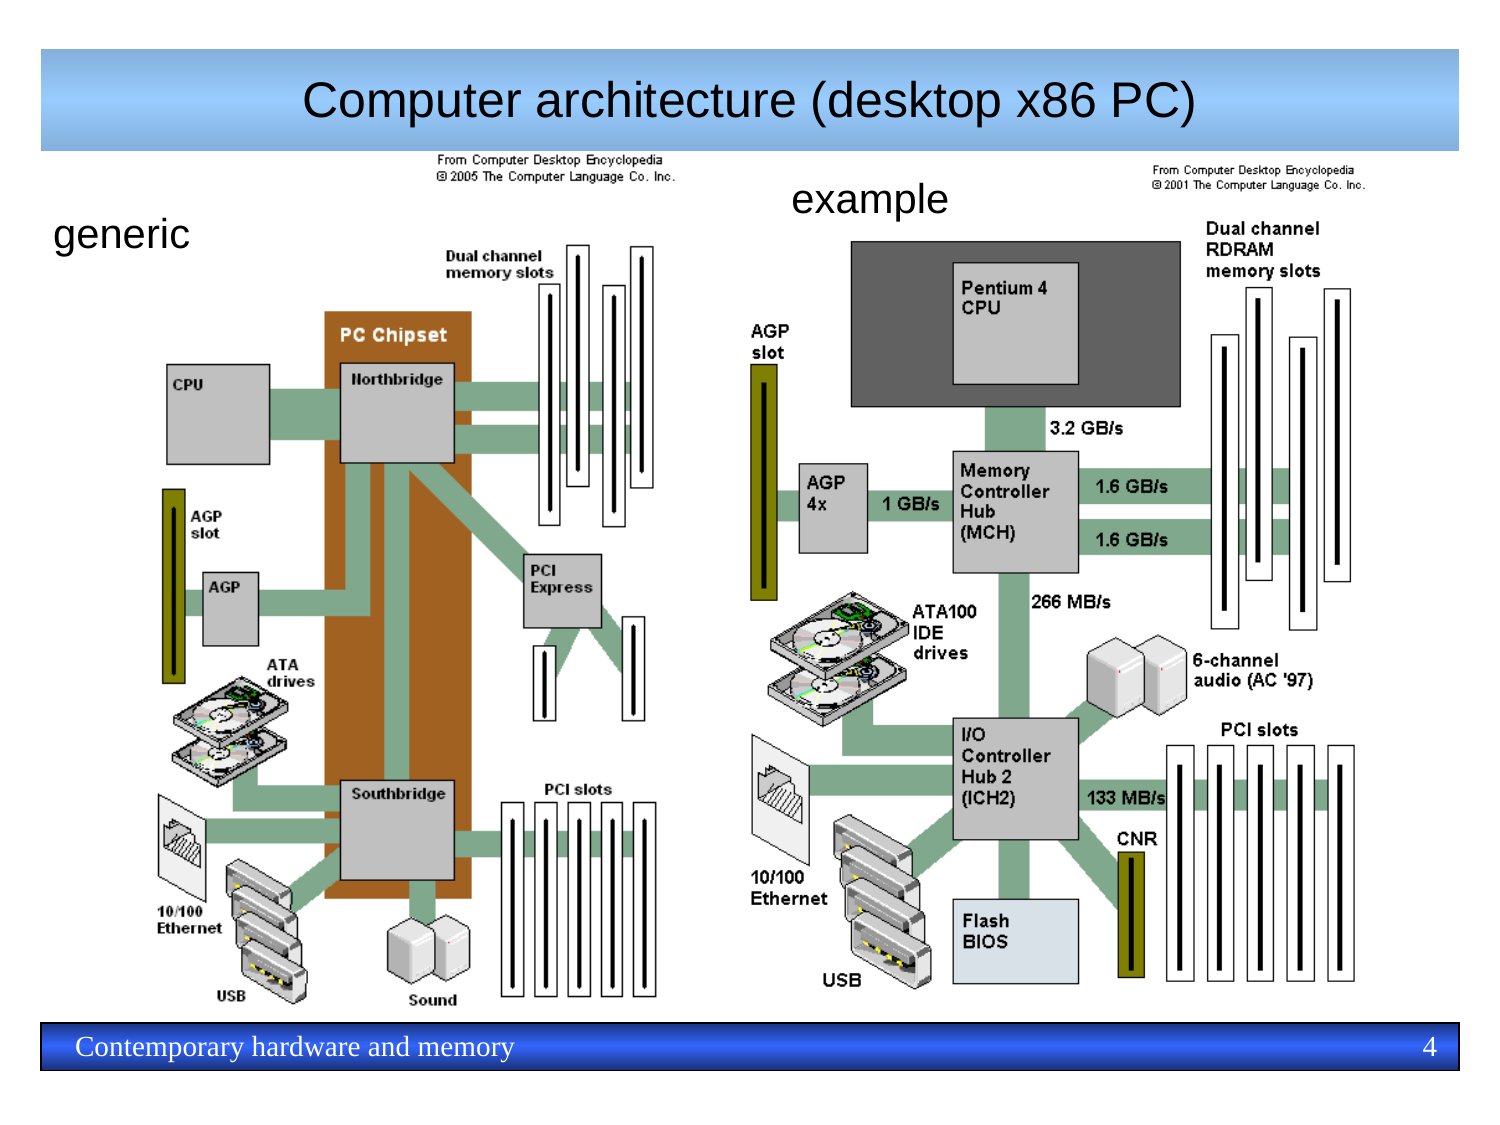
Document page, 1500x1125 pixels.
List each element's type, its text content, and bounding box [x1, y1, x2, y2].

picture [140, 152, 676, 1021]
text_box example [761, 164, 1020, 230]
title Computer architecture (desktop x86 PC) [41, 49, 1459, 151]
picture [738, 163, 1366, 1008]
text_box generic [23, 199, 282, 265]
